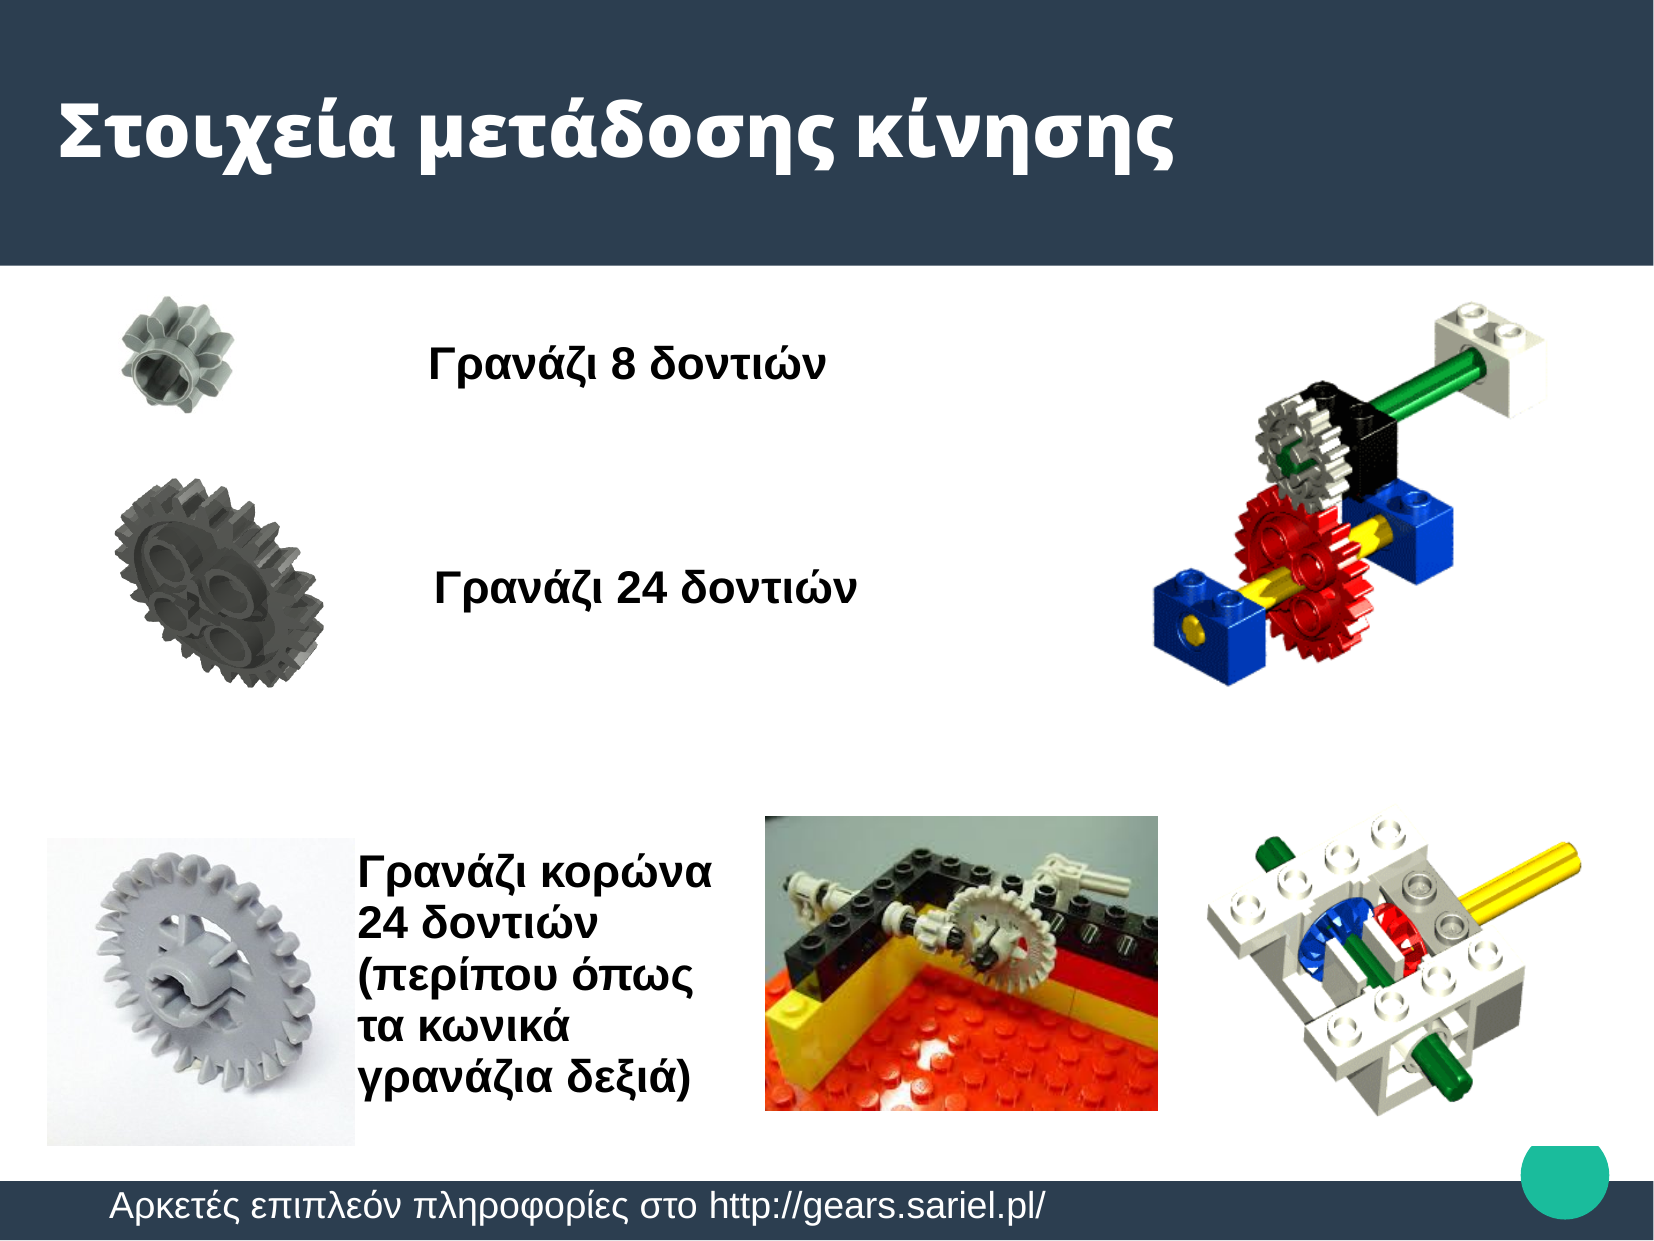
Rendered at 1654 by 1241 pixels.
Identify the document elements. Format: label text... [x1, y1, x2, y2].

picture [23, 436, 419, 734]
picture [1169, 776, 1631, 1146]
title Στοιχεία μετάδοσης κίνησης [59, 49, 1595, 207]
text_box Γρανάζι 24 δοντιών [418, 555, 1010, 622]
picture [765, 816, 1158, 1111]
text_box Αρκετές επιπλεόν πληροφορίες στο http://gears.sariel.pl/ [94, 1176, 1146, 1241]
picture [47, 838, 355, 1146]
text_box Γρανάζι κορώνα 24 δοντιών (περίπου όπως τα κωνικά γρανάζια δεξιά) [342, 838, 765, 1110]
picture [118, 295, 237, 414]
picture [1062, 271, 1640, 733]
text_box Γρανάζι 8 δοντιών [413, 330, 1004, 397]
